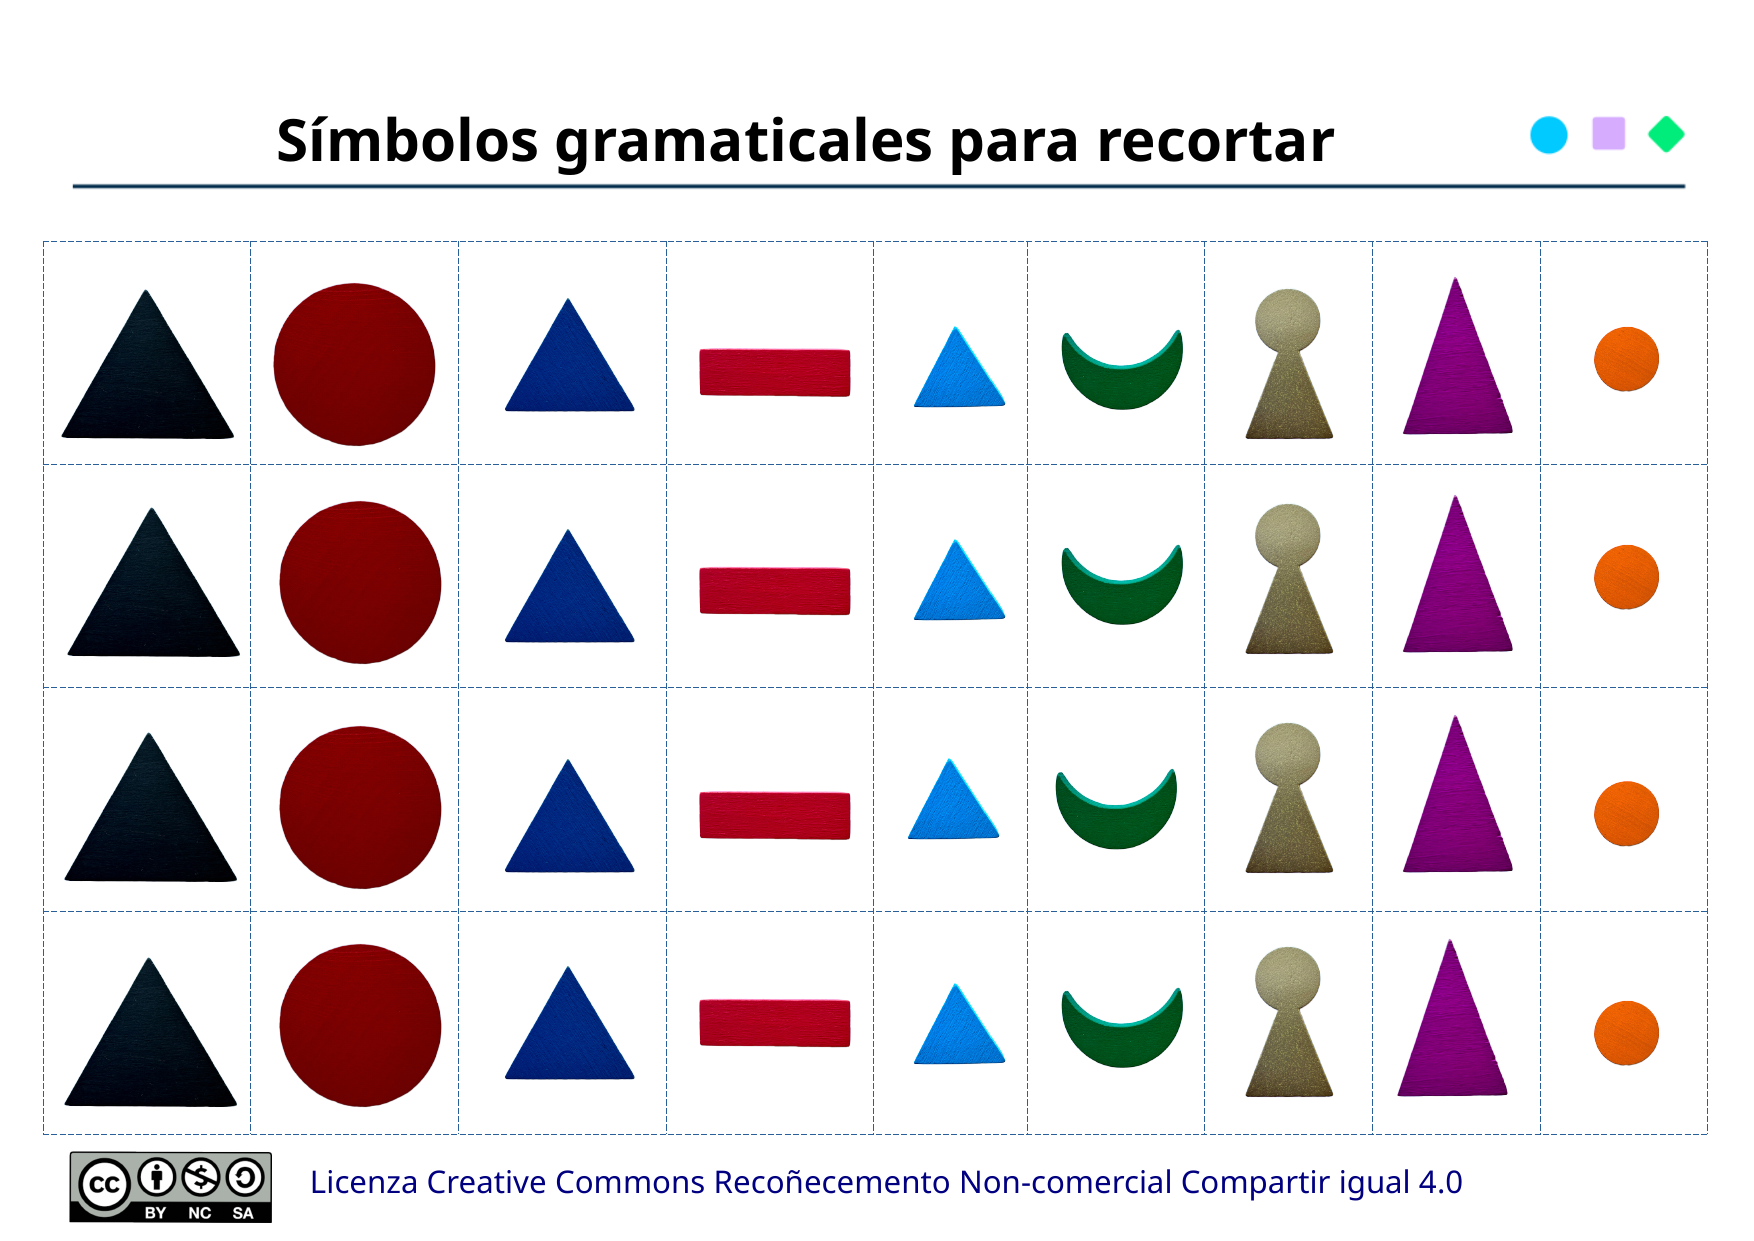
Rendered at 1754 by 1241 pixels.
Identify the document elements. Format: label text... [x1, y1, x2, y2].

picture [69, 1151, 272, 1223]
picture [59, 88, 128, 211]
table_header [473, 241, 666, 247]
table_header [1205, 241, 1328, 245]
table_header [667, 241, 832, 253]
picture [29, 235, 1743, 1151]
title Símbolos gramaticales para recortar [128, 64, 1484, 213]
table_header [1069, 241, 1204, 245]
picture [1484, 88, 1695, 211]
text_box Licenza Creative Commons Recoñecemento Non-comercial Compartir igual 4.0 [295, 1151, 1595, 1211]
